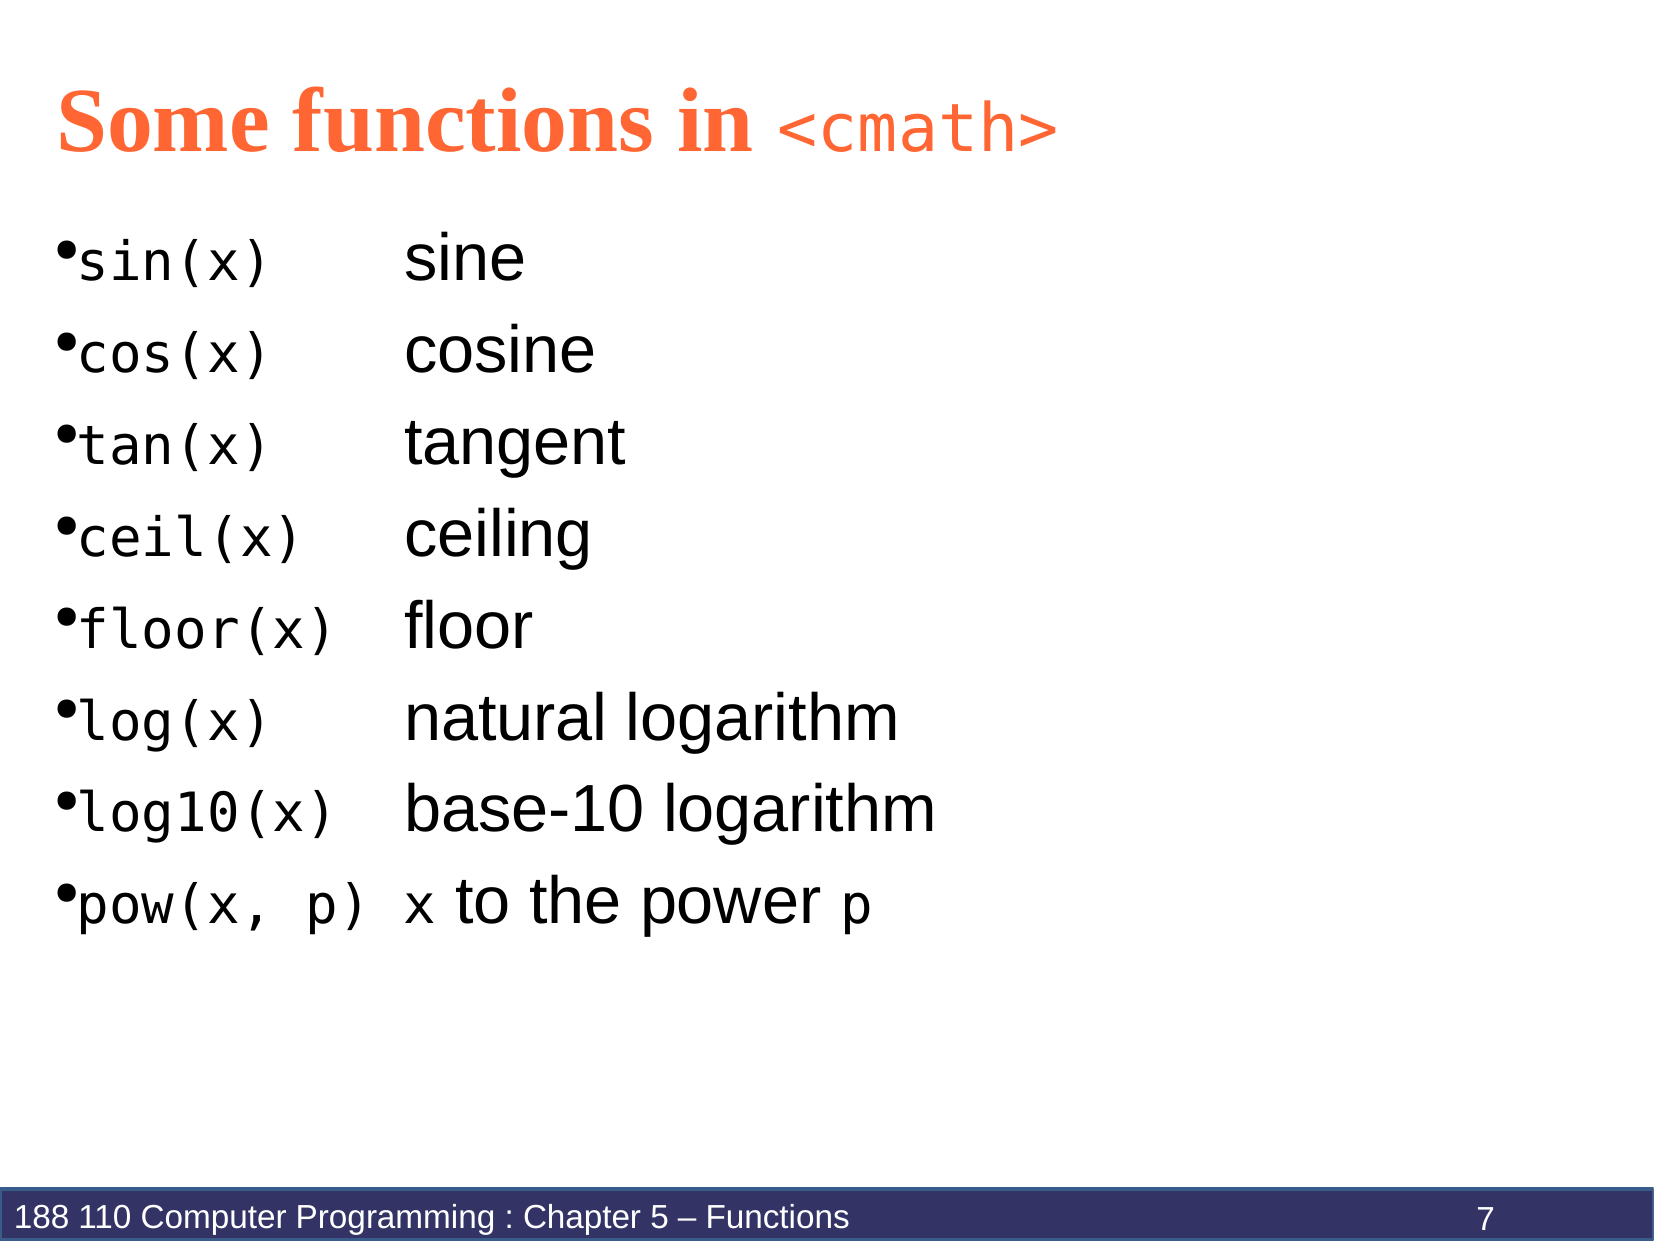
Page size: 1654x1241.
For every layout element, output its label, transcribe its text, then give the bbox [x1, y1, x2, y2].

list sin(x) sine cos(x) cosine tan(x) tangent ceil(x) ceiling floor(x) floor log(x) natural logarithm log10(x) base-10 logarithm pow(x, p) x to the power p [56, 214, 1591, 949]
title Some functions in <cmath> [55, 46, 1591, 182]
